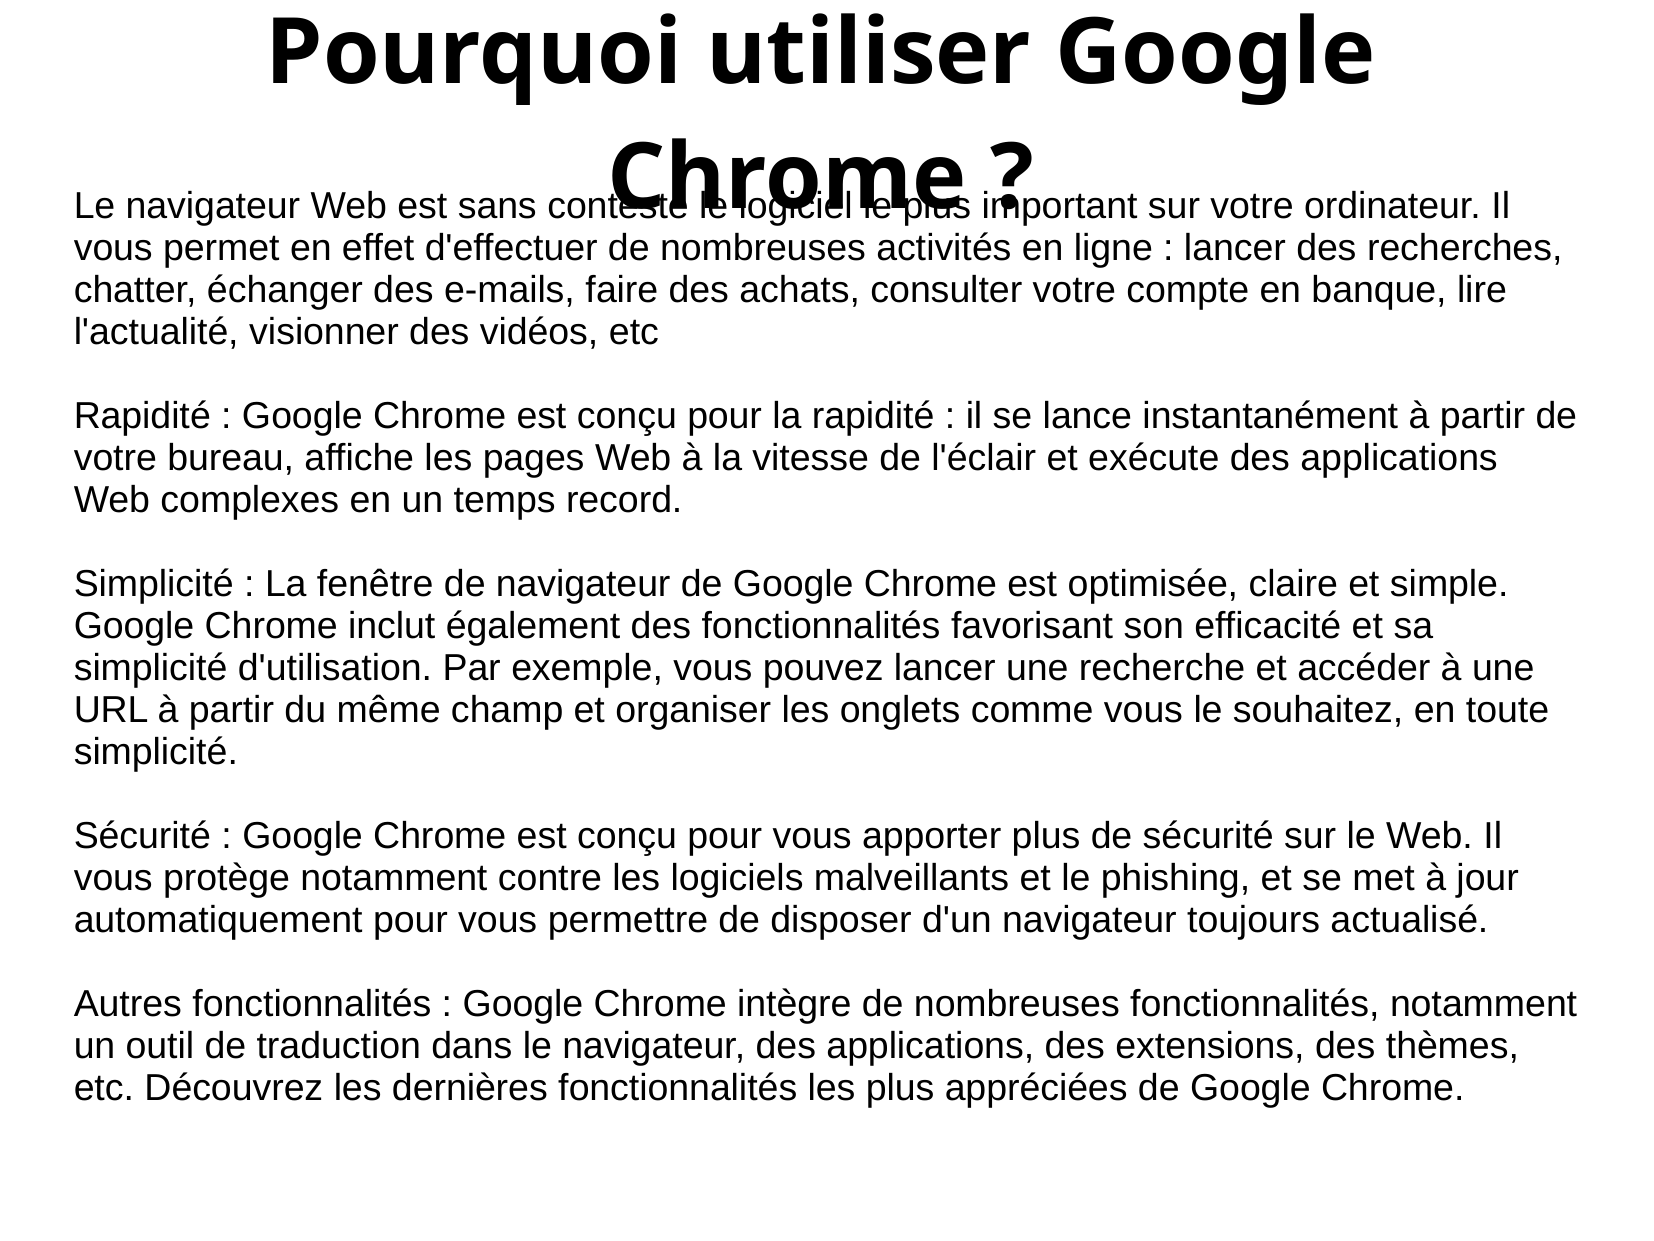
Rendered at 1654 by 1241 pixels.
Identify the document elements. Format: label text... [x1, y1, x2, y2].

text_box Le navigateur Web est sans conteste le logiciel le plus important sur votre ordinateur. Il vous permet en effet d'effectuer de nombreuses activités en ligne : lancer des recherches, chatter, échanger des e-mails, faire des achats, consulter votre compte en banque, lire l'actualité, visionner des vidéos, etc Rapidité : Google Chrome est conçu pour la rapidité : il se lance instantanément à partir de votre bureau, affiche les pages Web à la vitesse de l'éclair et exécute des applications Web complexes en un temps record. Simplicité : La fenêtre de navigateur de Google Chrome est optimisée, claire et simple. Google Chrome inclut également des fonctionnalités favorisant son efficacité et sa simplicité d'utilisation. Par exemple, vous pouvez lancer une recherche et accéder à une URL à partir du même champ et organiser les onglets comme vous le souhaitez, en toute simplicité. Sécurité : Google Chrome est conçu pour vous apporter plus de sécurité sur le Web. Il vous protège notamment contre les logiciels malveillants et le phishing, et se met à jour automatiquement pour vous permettre de disposer d'un navigateur toujours actualisé. Autres fonctionnalités : Google Chrome intègre de nombreuses fonctionnalités, notamment un outil de traduction dans le navigateur, des applications, des extensions, des thèmes, etc. Découvrez les dernières fonctionnalités les plus appréciées de Google Chrome. [59, 177, 1595, 1160]
title Pourquoi utiliser Google Chrome ? [76, 14, 1565, 177]
